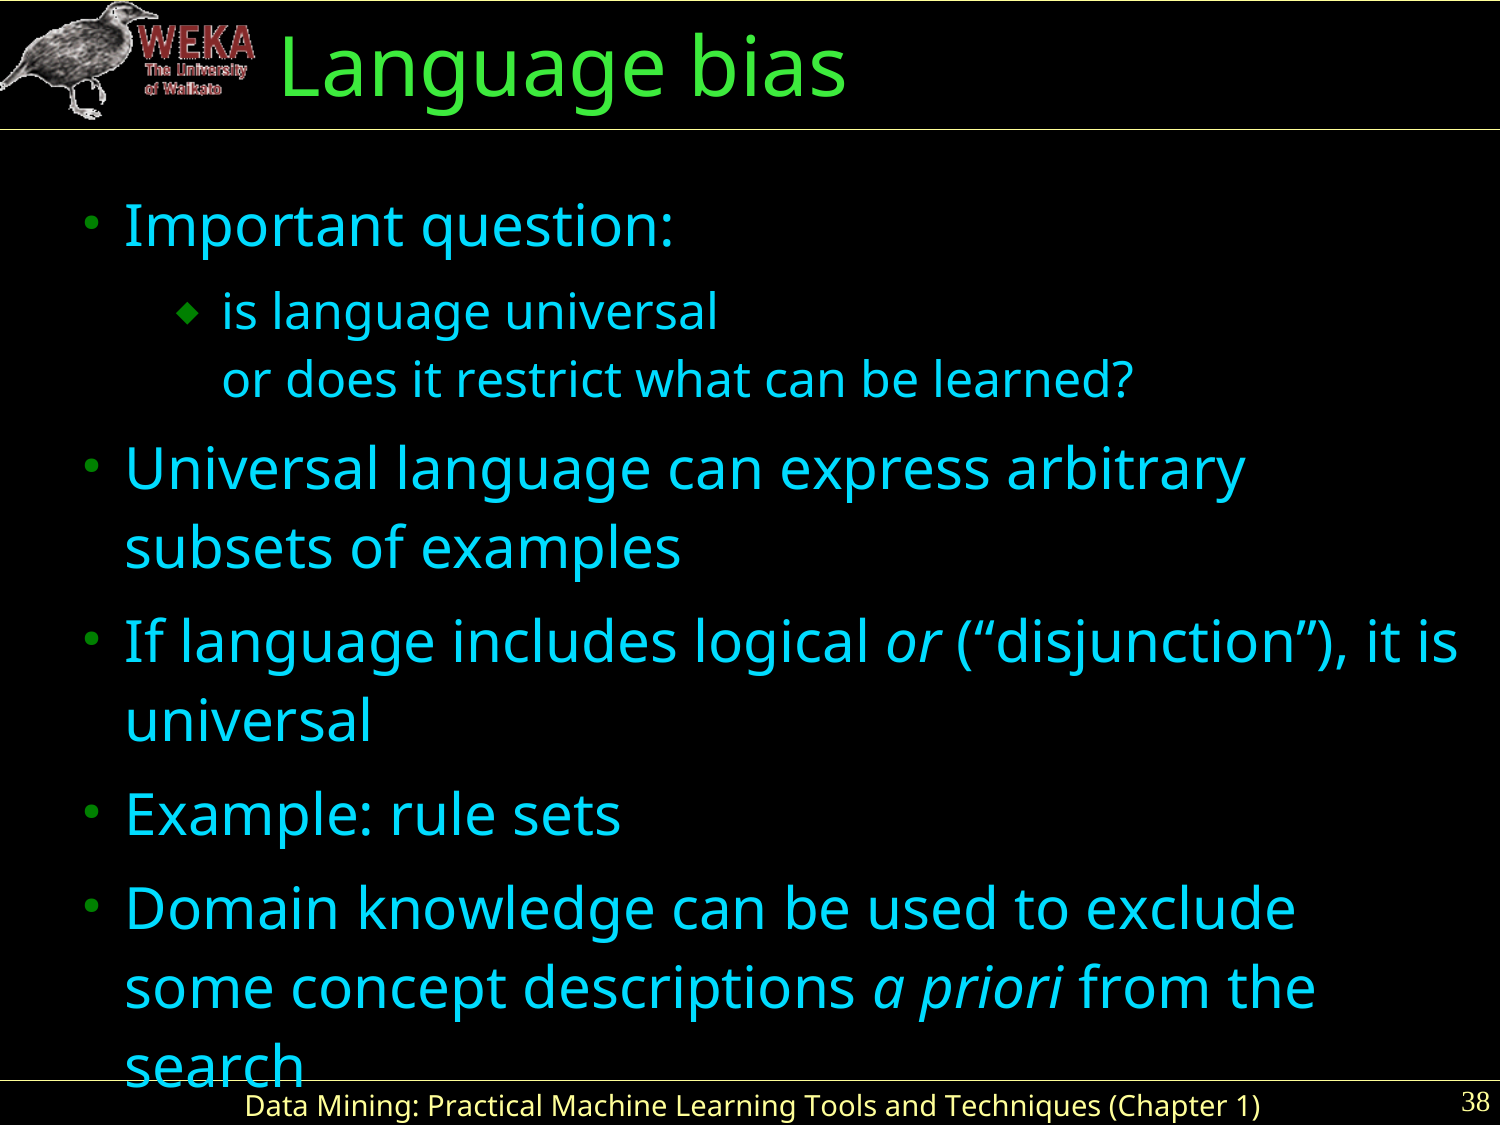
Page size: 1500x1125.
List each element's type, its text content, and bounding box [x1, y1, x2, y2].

picture [0, 1, 263, 129]
title Language bias [263, 0, 1500, 159]
list Important question: is language universal or does it restrict what can be learned? Universal language can express arbitrary subsets of examples If language includes logical or (“disjunction”), it is universal Example: rule sets Domain knowledge can be used to exclude some concept descriptions a priori from the search [67, 177, 1477, 1108]
